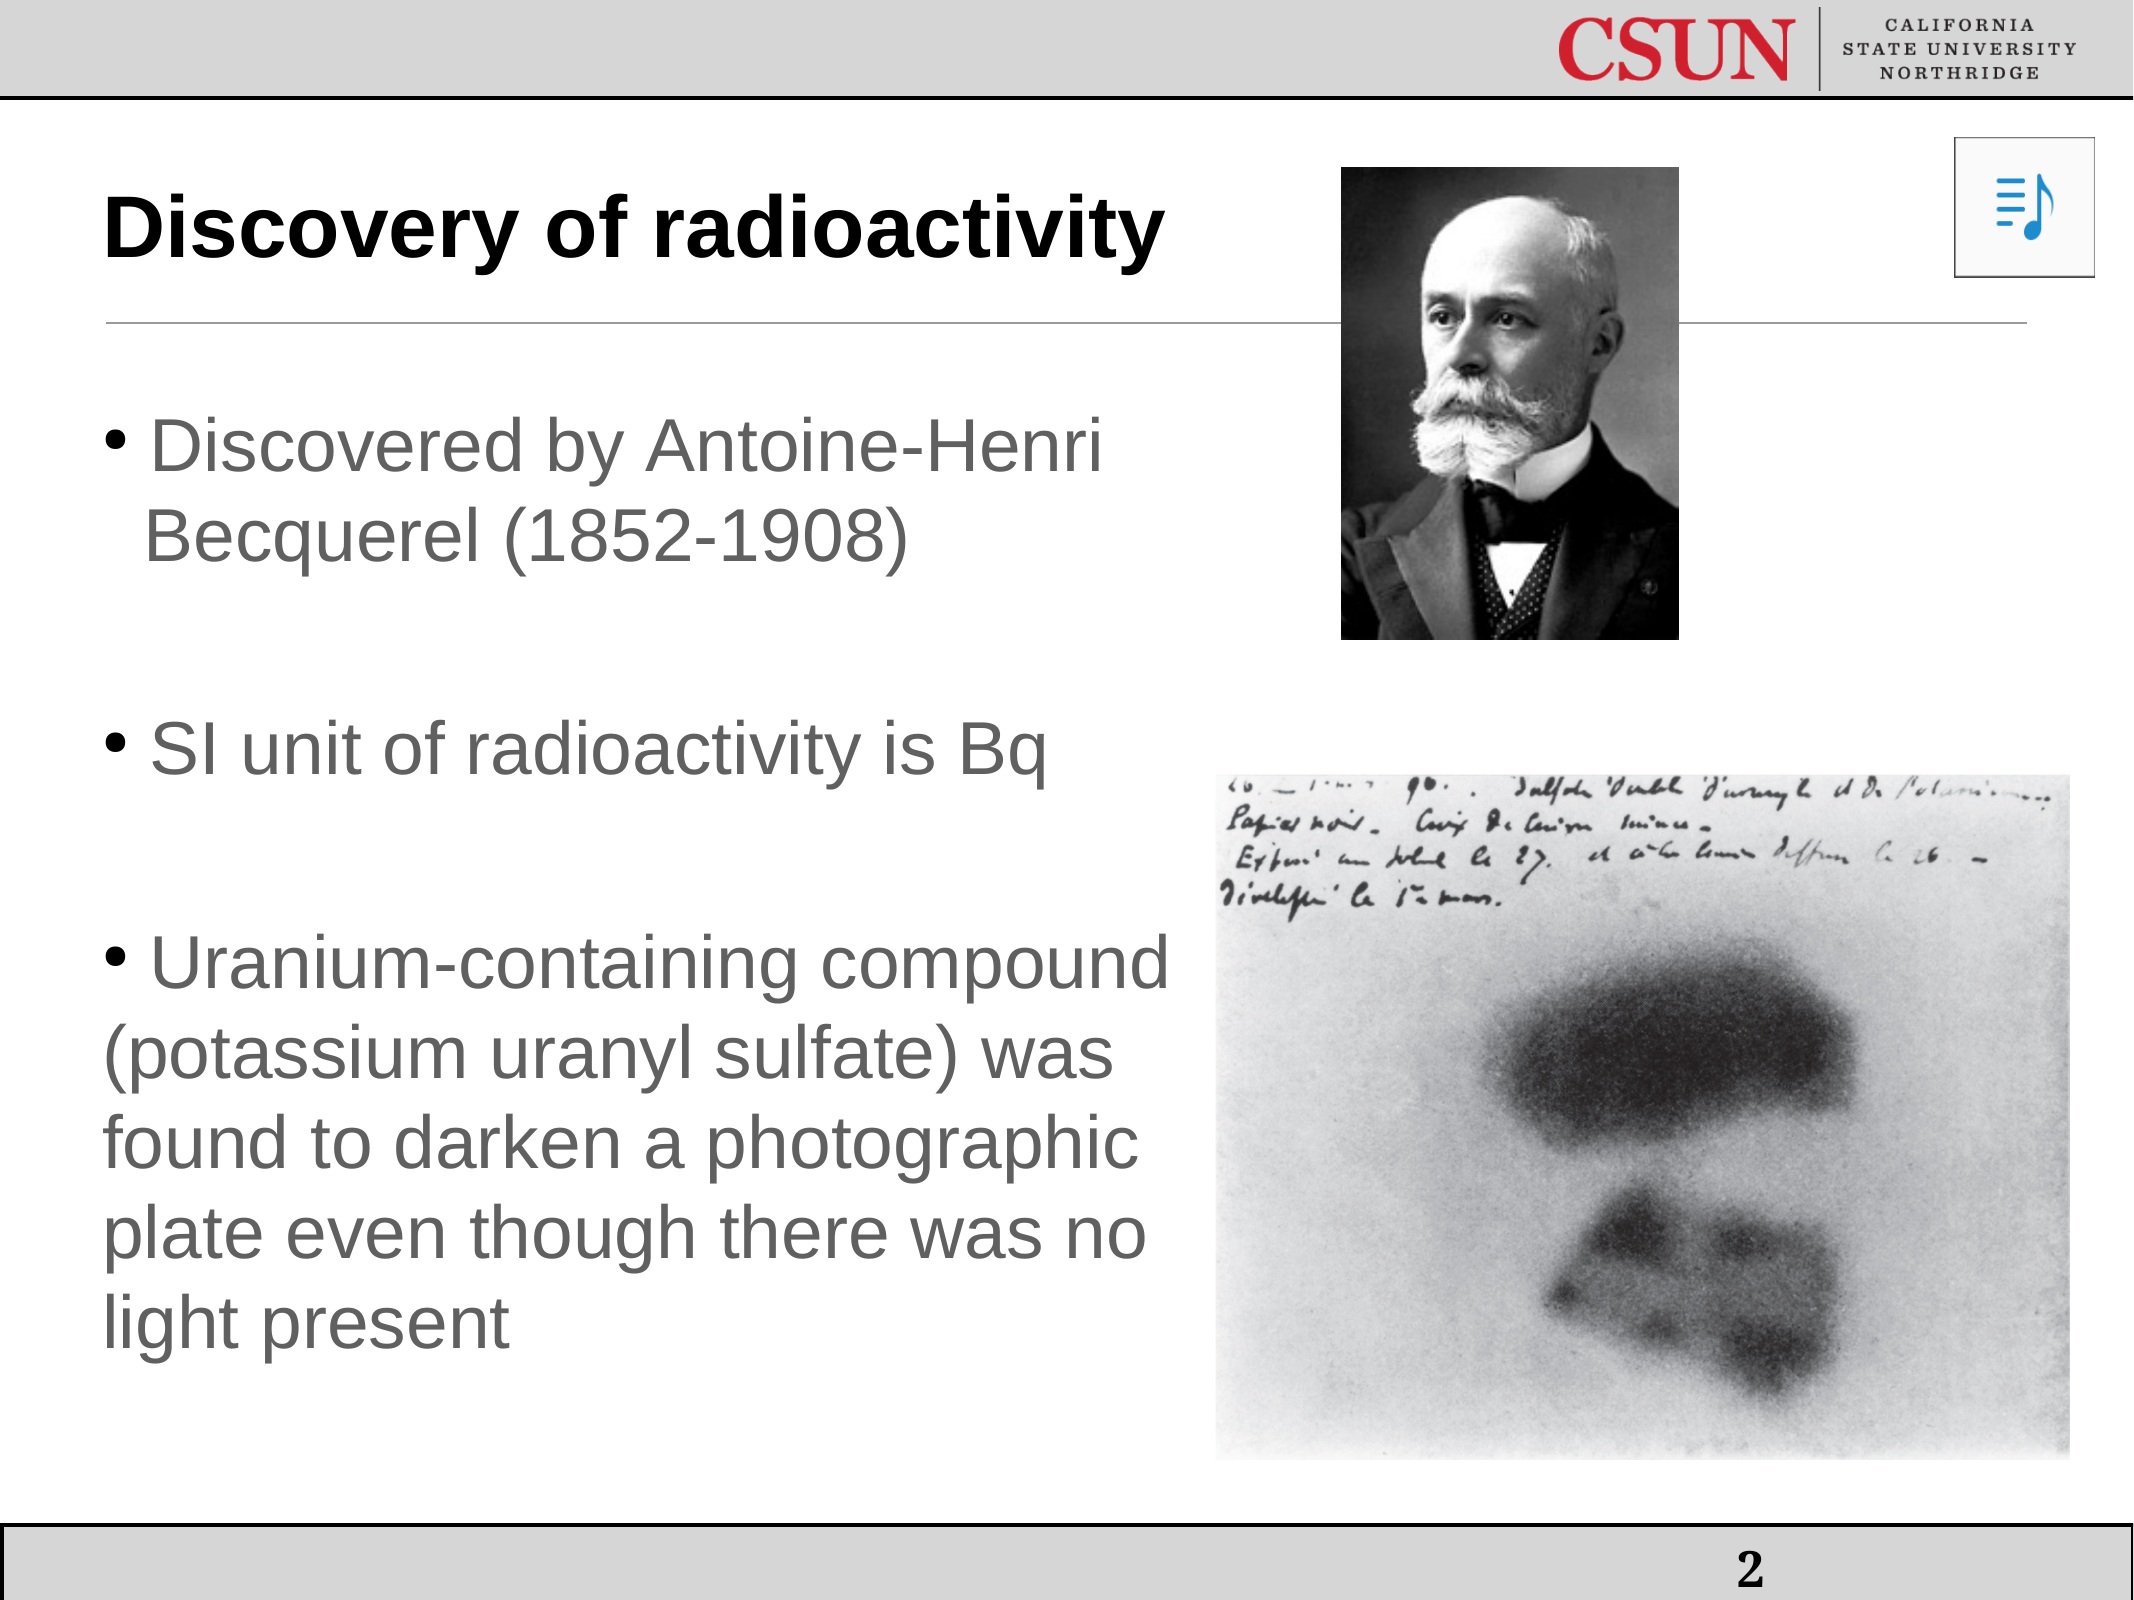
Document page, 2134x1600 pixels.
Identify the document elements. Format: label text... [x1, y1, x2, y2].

text_box [1953, 136, 2096, 279]
list Discovered by Antoine-Henri Becquerel (1852-1908) SI unit of radioactivity is Bq Uranium-containing compound (potassium uranyl sulfate) was found to darken a photographic plate even though there was no light present [93, 388, 1198, 1466]
title Discovery of radioactivity [93, 104, 2040, 284]
picture [1559, 7, 2076, 91]
picture [1208, 767, 2077, 1467]
picture [1341, 167, 1679, 640]
